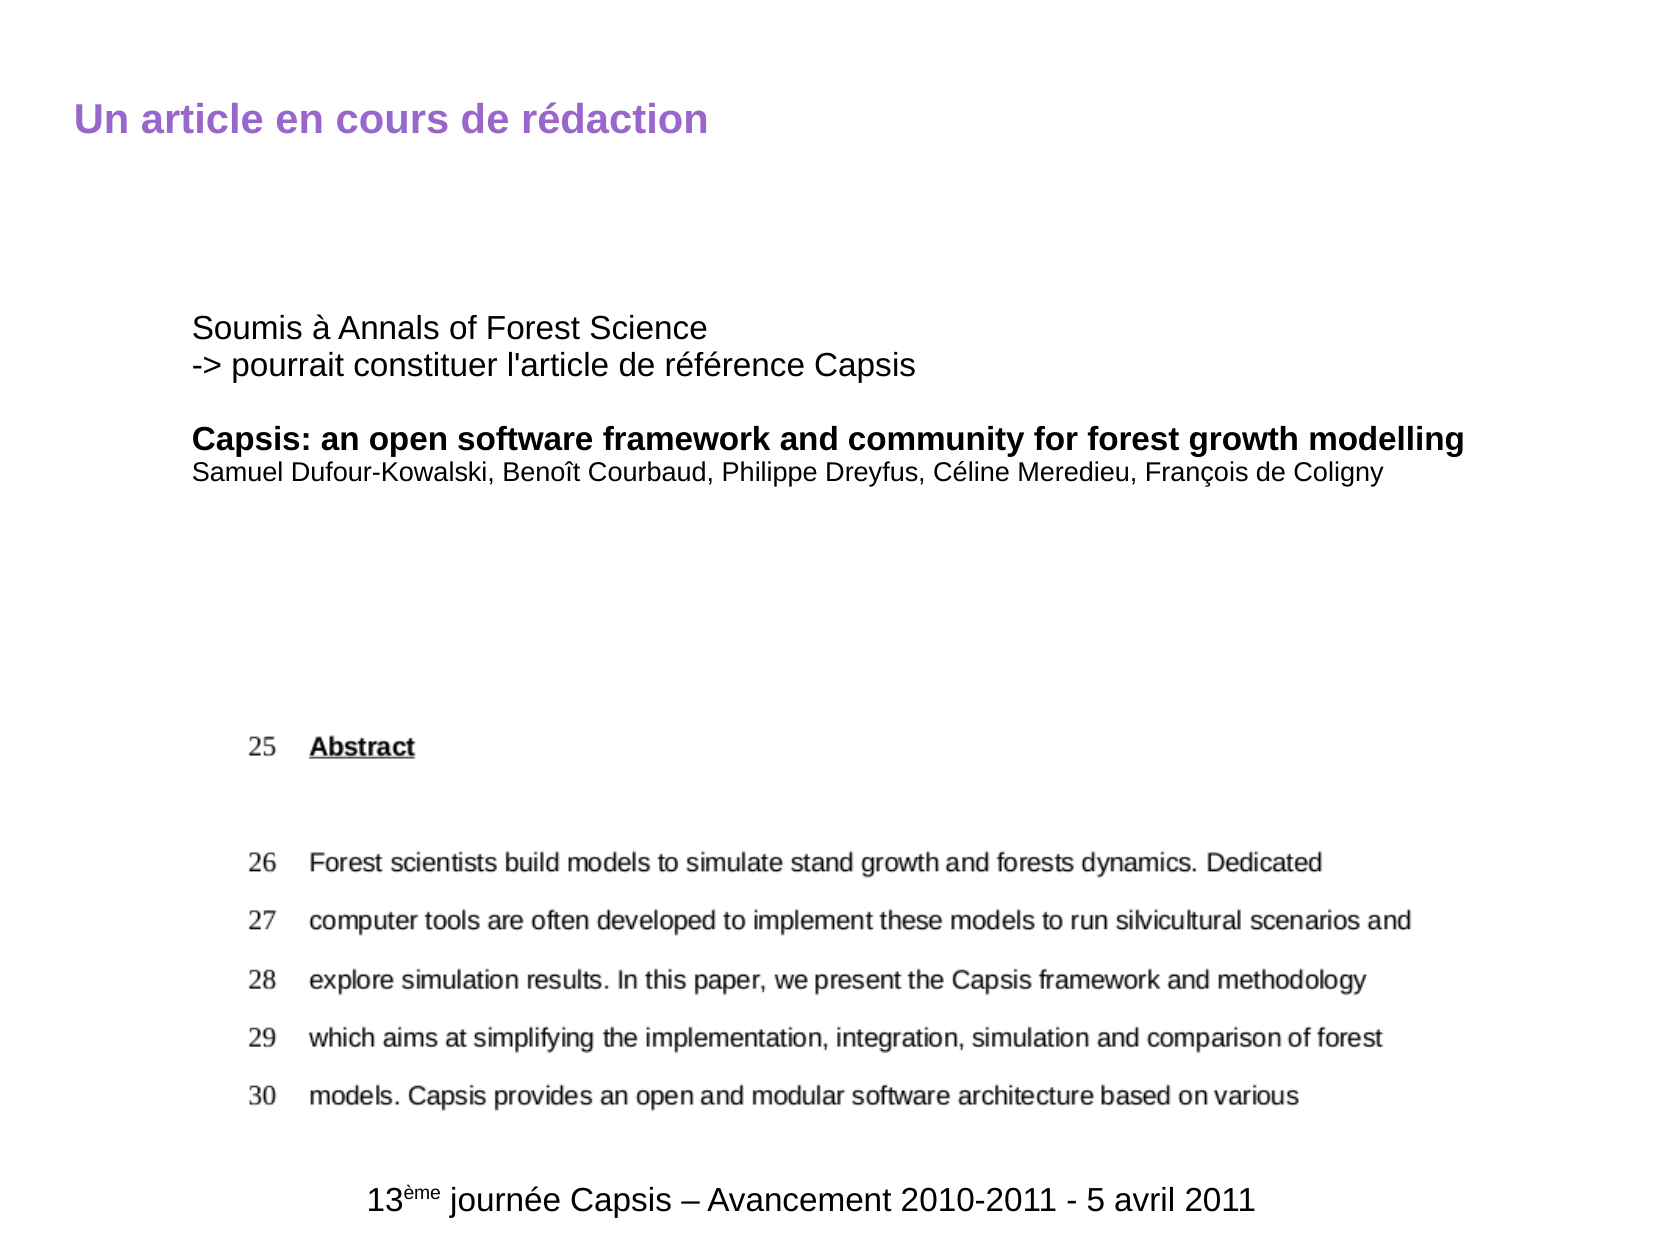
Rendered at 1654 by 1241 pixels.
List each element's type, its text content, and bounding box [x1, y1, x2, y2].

picture [236, 726, 1466, 1123]
text_box Un article en cours de rédaction [59, 88, 1388, 158]
text_box Soumis à Annals of Forest Science -> pourrait constituer l'article de référence Capsis Capsis: an open software framework and community for forest growth modelling Samuel Dufour-Kowalski, Benoît Courbaud, Philippe Dreyfus, Céline Meredieu, François de Coligny [177, 301, 1654, 641]
